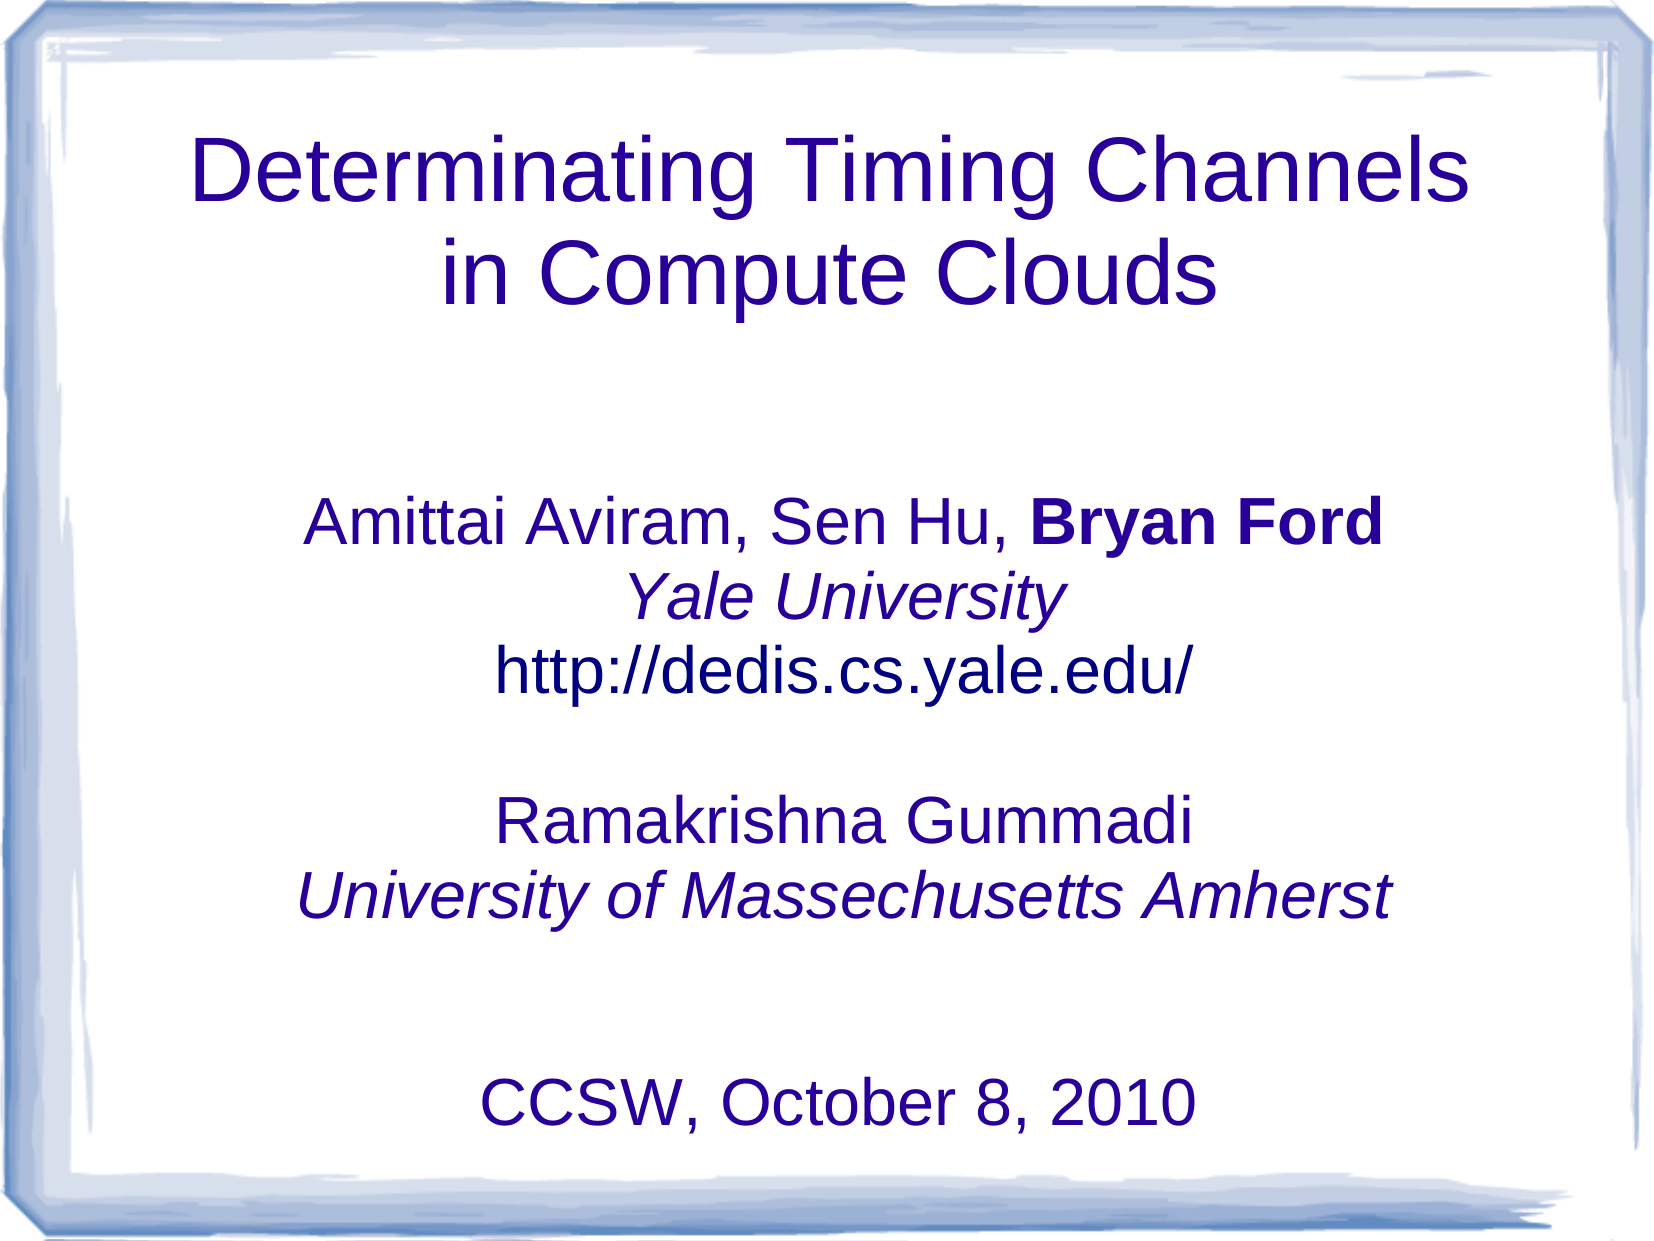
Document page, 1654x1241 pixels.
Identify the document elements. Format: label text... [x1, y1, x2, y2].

title Determinating Timing Channels in Compute Clouds [86, 117, 1576, 325]
picture [0, 0, 1654, 1241]
subtitle Amittai Aviram, Sen Hu, Bryan Ford Yale University http://dedis.cs.yale.edu/ Ramakrishna Gummadi University of Massechusetts Amherst [118, 412, 1571, 1004]
text_box CCSW, October 8, 2010 [112, 1050, 1566, 1155]
